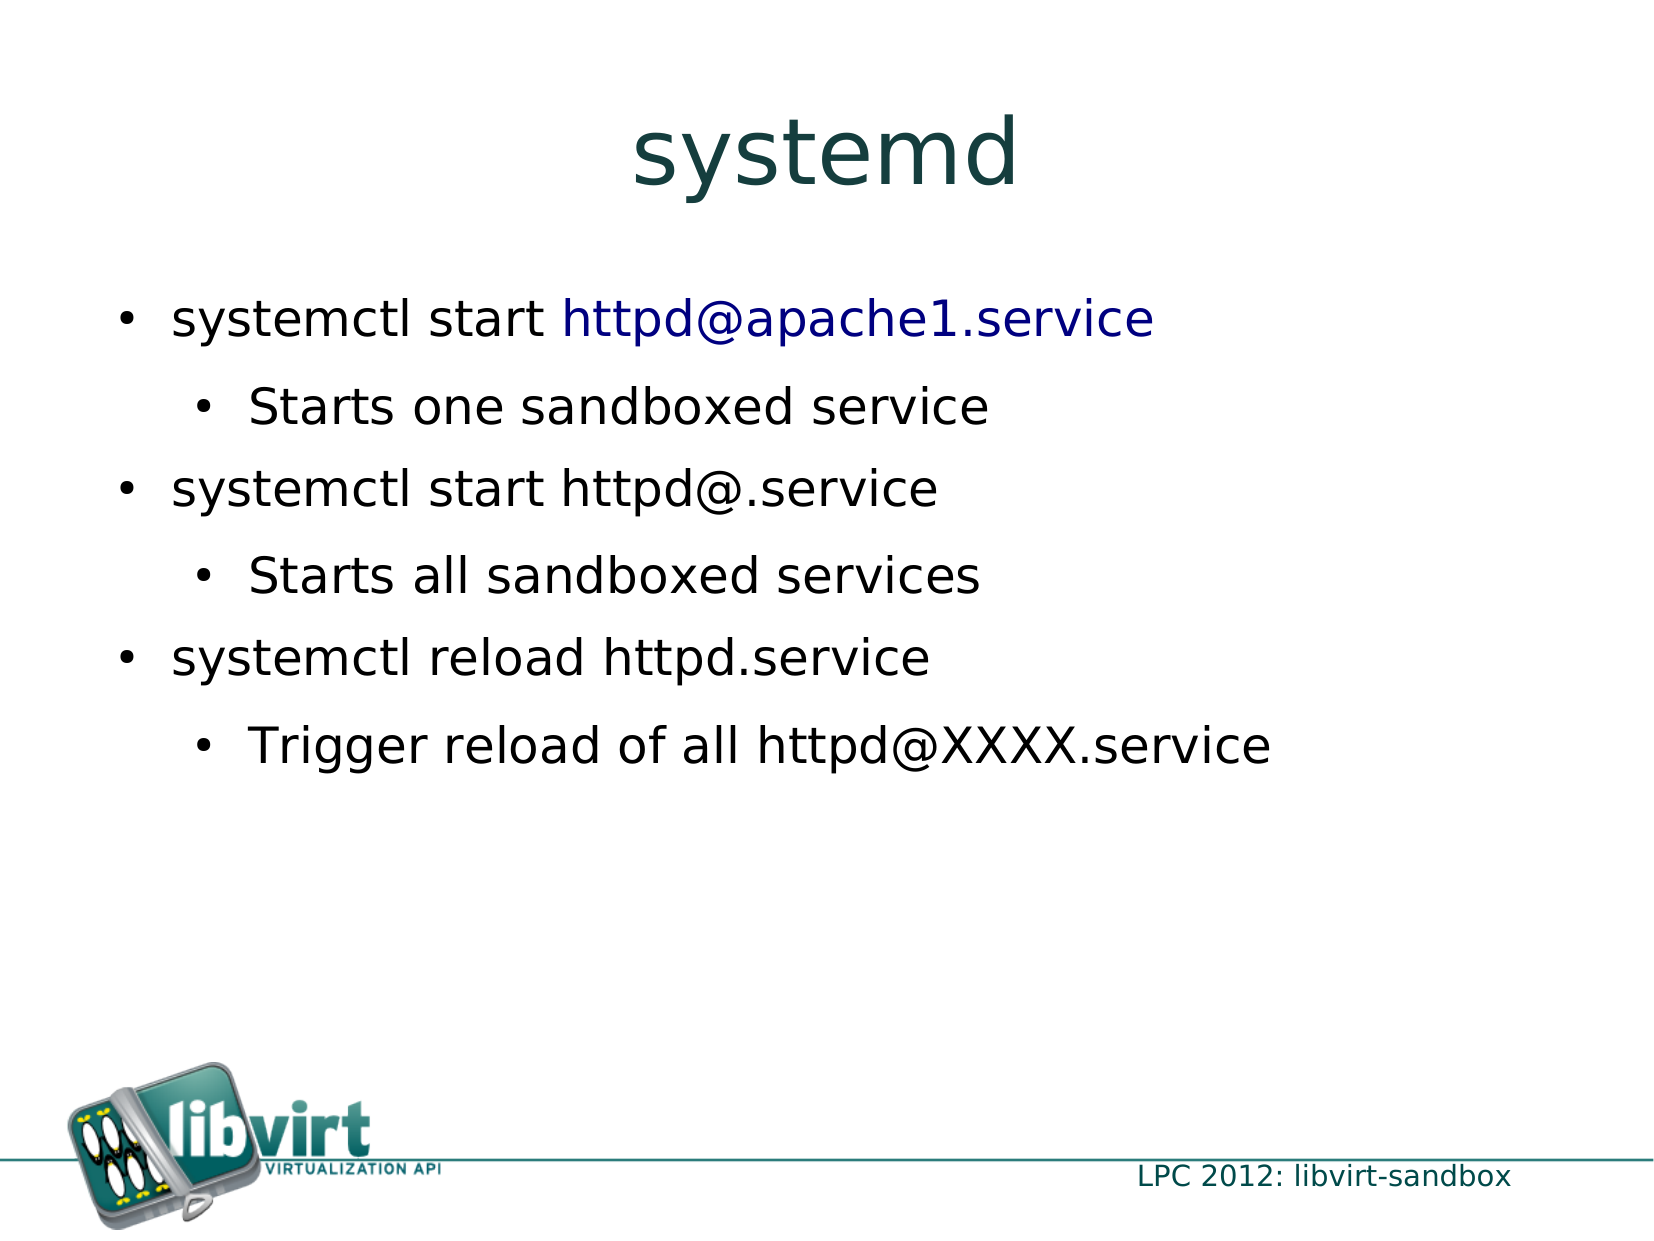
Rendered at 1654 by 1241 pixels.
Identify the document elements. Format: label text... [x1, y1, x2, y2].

title systemd [82, 49, 1571, 257]
list systemctl start httpd@apache1.service Starts one sandboxed service systemctl start httpd@.service Starts all sandboxed services systemctl reload httpd.service Trigger reload of all httpd@XXXX.service [82, 290, 1571, 1062]
text_box LPC 2012: libvirt-sandbox [1122, 1151, 1654, 1211]
picture [0, 1062, 1654, 1230]
